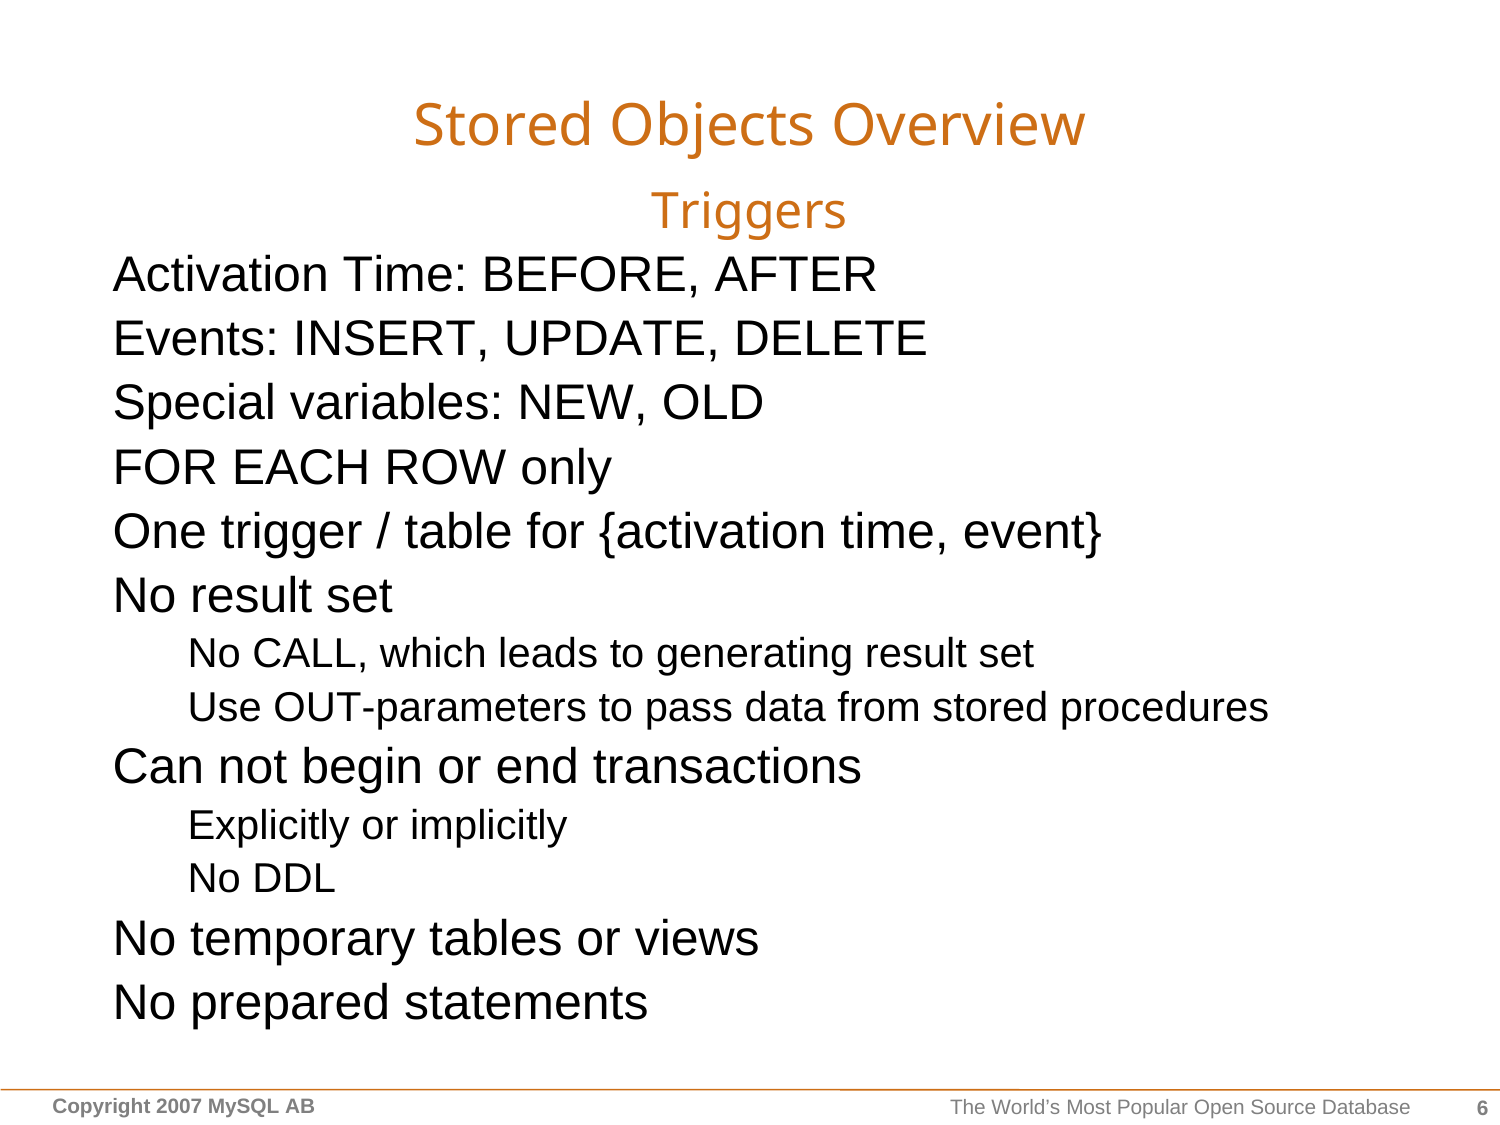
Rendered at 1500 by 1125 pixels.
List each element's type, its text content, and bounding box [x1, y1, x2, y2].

list Activation Time: BEFORE, AFTER Events: INSERT, UPDATE, DELETE Special variables: NEW, OLD FOR EACH ROW only One trigger / table for {activation time, event} No result set No CALL, which leads to generating result set Use OUT-parameters to pass data from stored procedures Can not begin or end transactions Explicitly or implicitly No DDL No temporary tables or views No prepared statements [112, 249, 1388, 1098]
title Stored Objects Overview Triggers [0, 73, 1500, 239]
